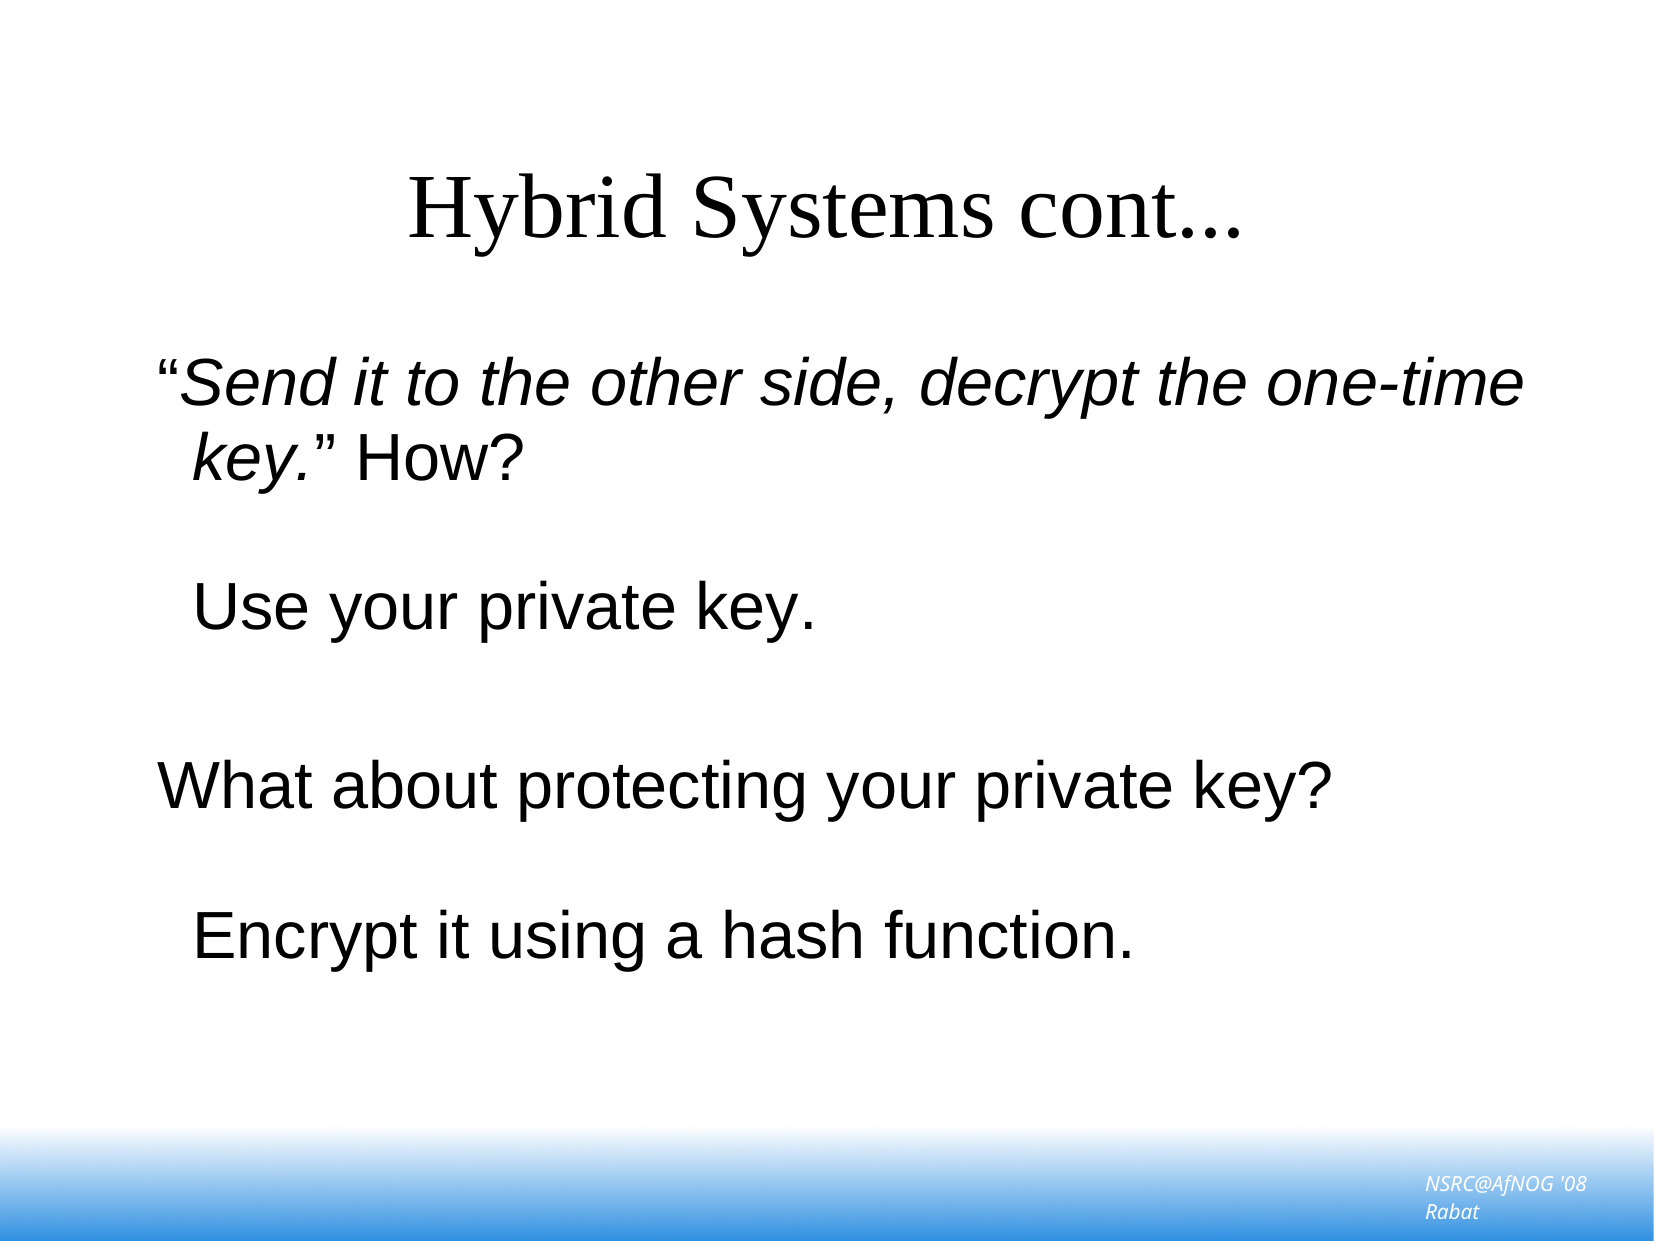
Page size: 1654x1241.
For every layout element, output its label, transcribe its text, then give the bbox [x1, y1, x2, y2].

picture [0, 1124, 1654, 1241]
list “Send it to the other side, decrypt the one-time key.” How? Use your private key. What about protecting your private key? Encrypt it using a hash function. [121, 344, 1576, 1127]
title Hybrid Systems cont... [121, 102, 1534, 310]
